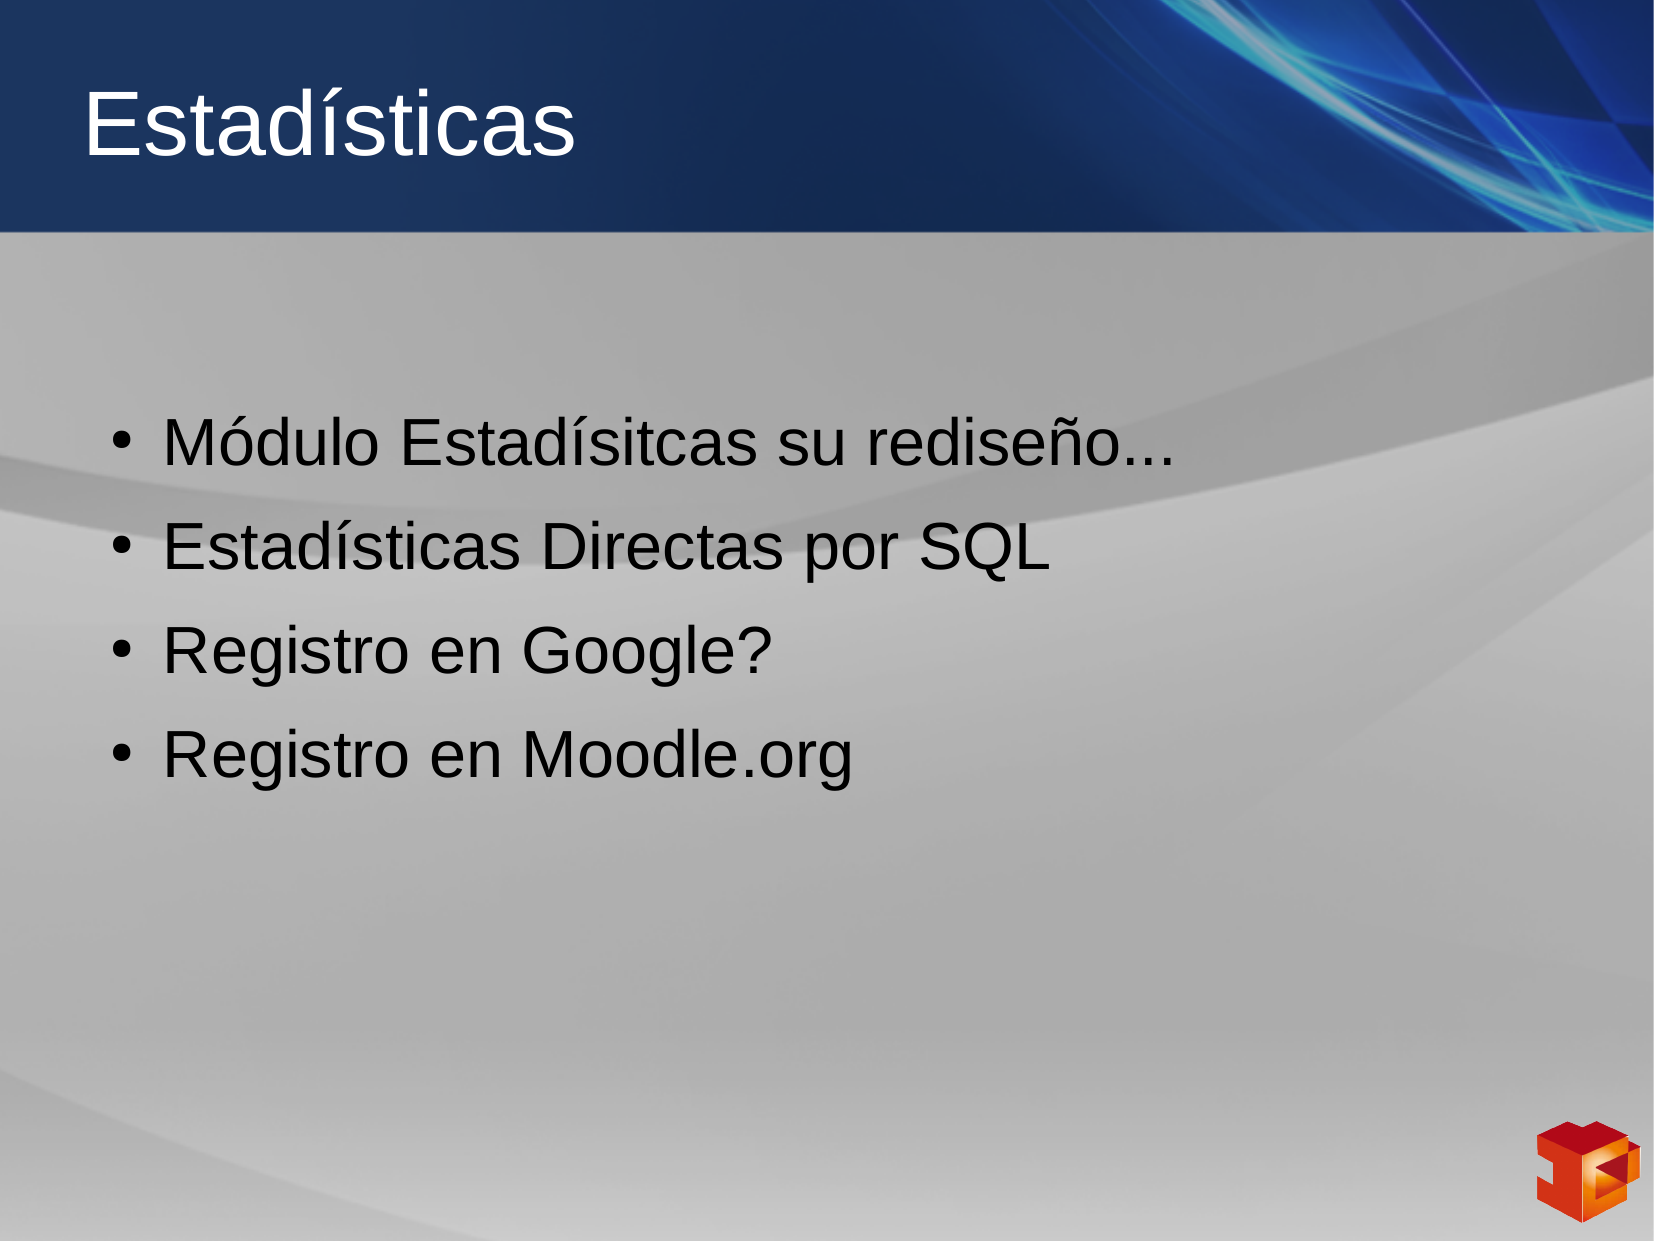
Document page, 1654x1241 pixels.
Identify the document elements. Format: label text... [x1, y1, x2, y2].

title Estadísticas [82, 19, 1571, 228]
list Módulo Estadísitcas su rediseño... Estadísticas Directas por SQL Registro en Google? Registro en Moodle.org [92, 404, 1581, 1099]
picture [0, 0, 1654, 1241]
